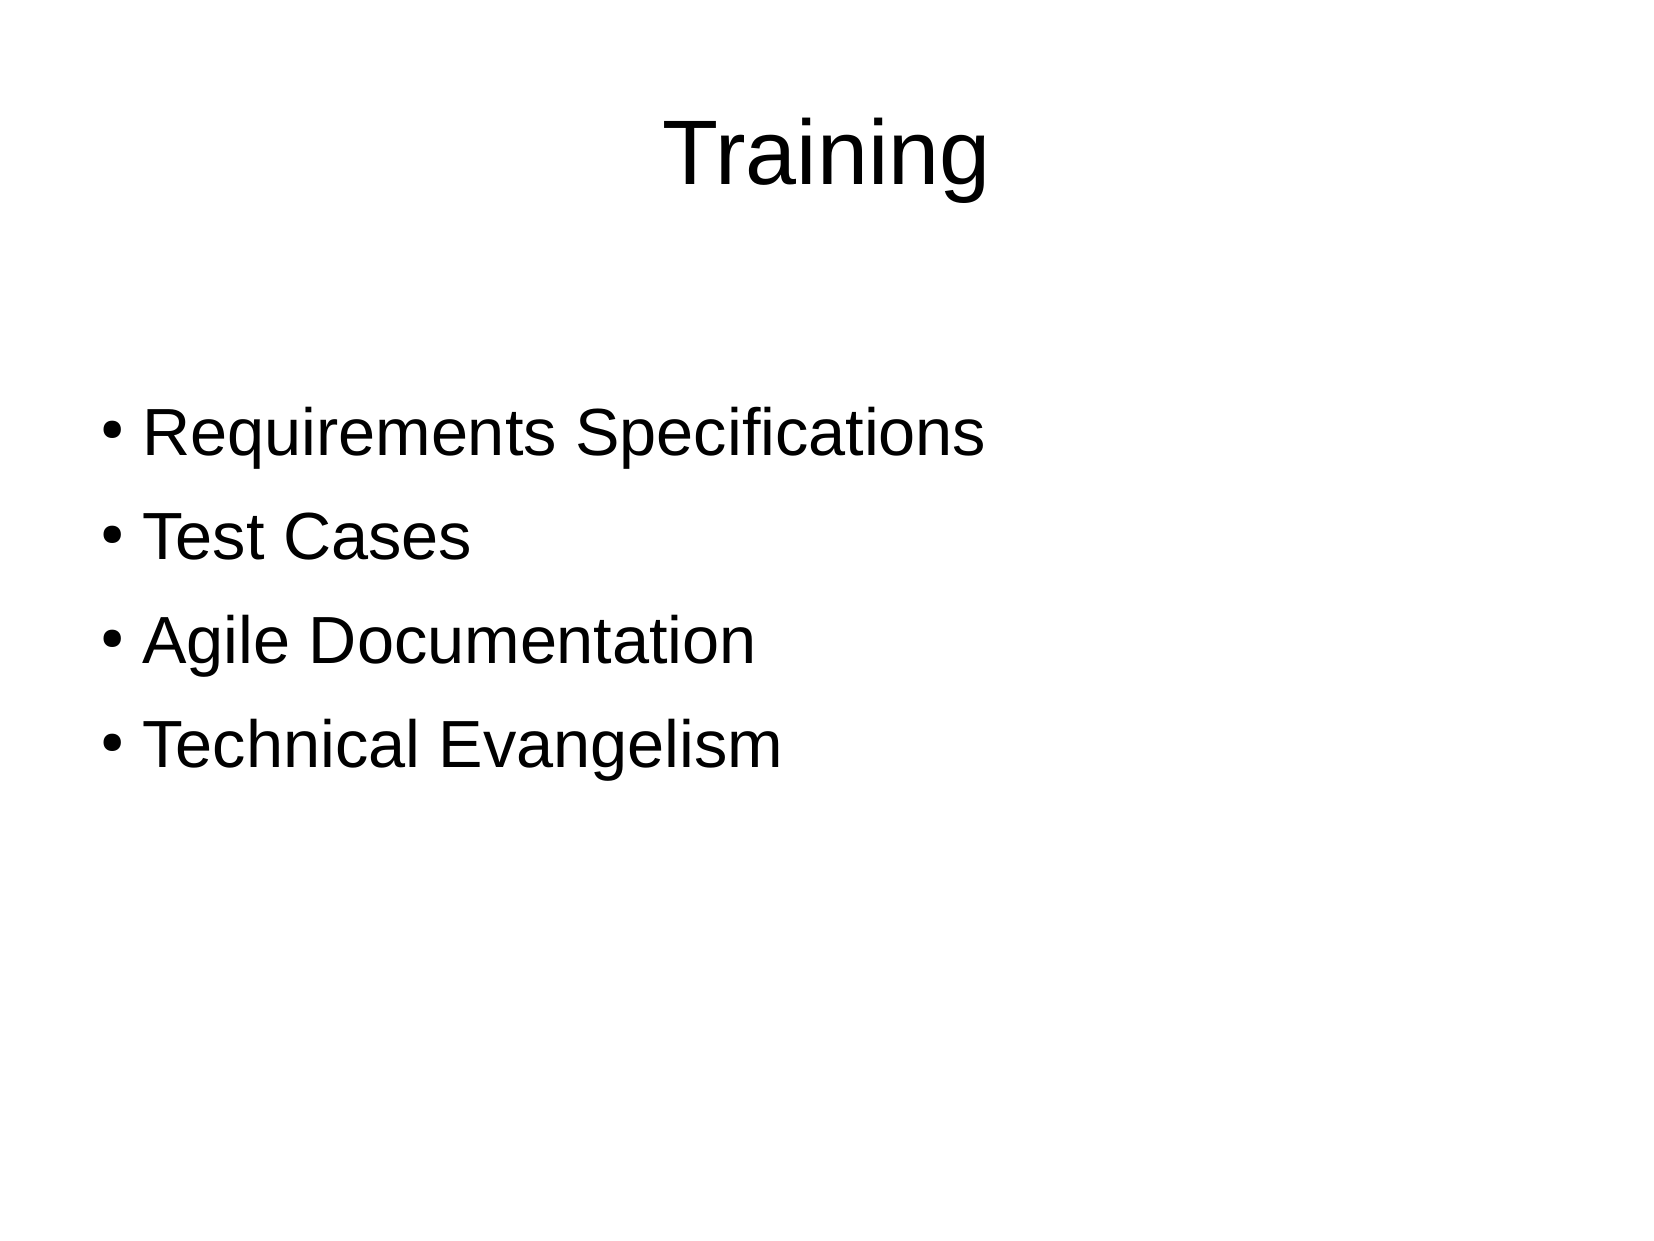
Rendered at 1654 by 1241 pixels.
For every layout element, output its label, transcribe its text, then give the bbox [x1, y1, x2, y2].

list Requirements Specifications Test Cases Agile Documentation Technical Evangelism [82, 290, 1571, 1010]
title Training [82, 49, 1571, 257]
